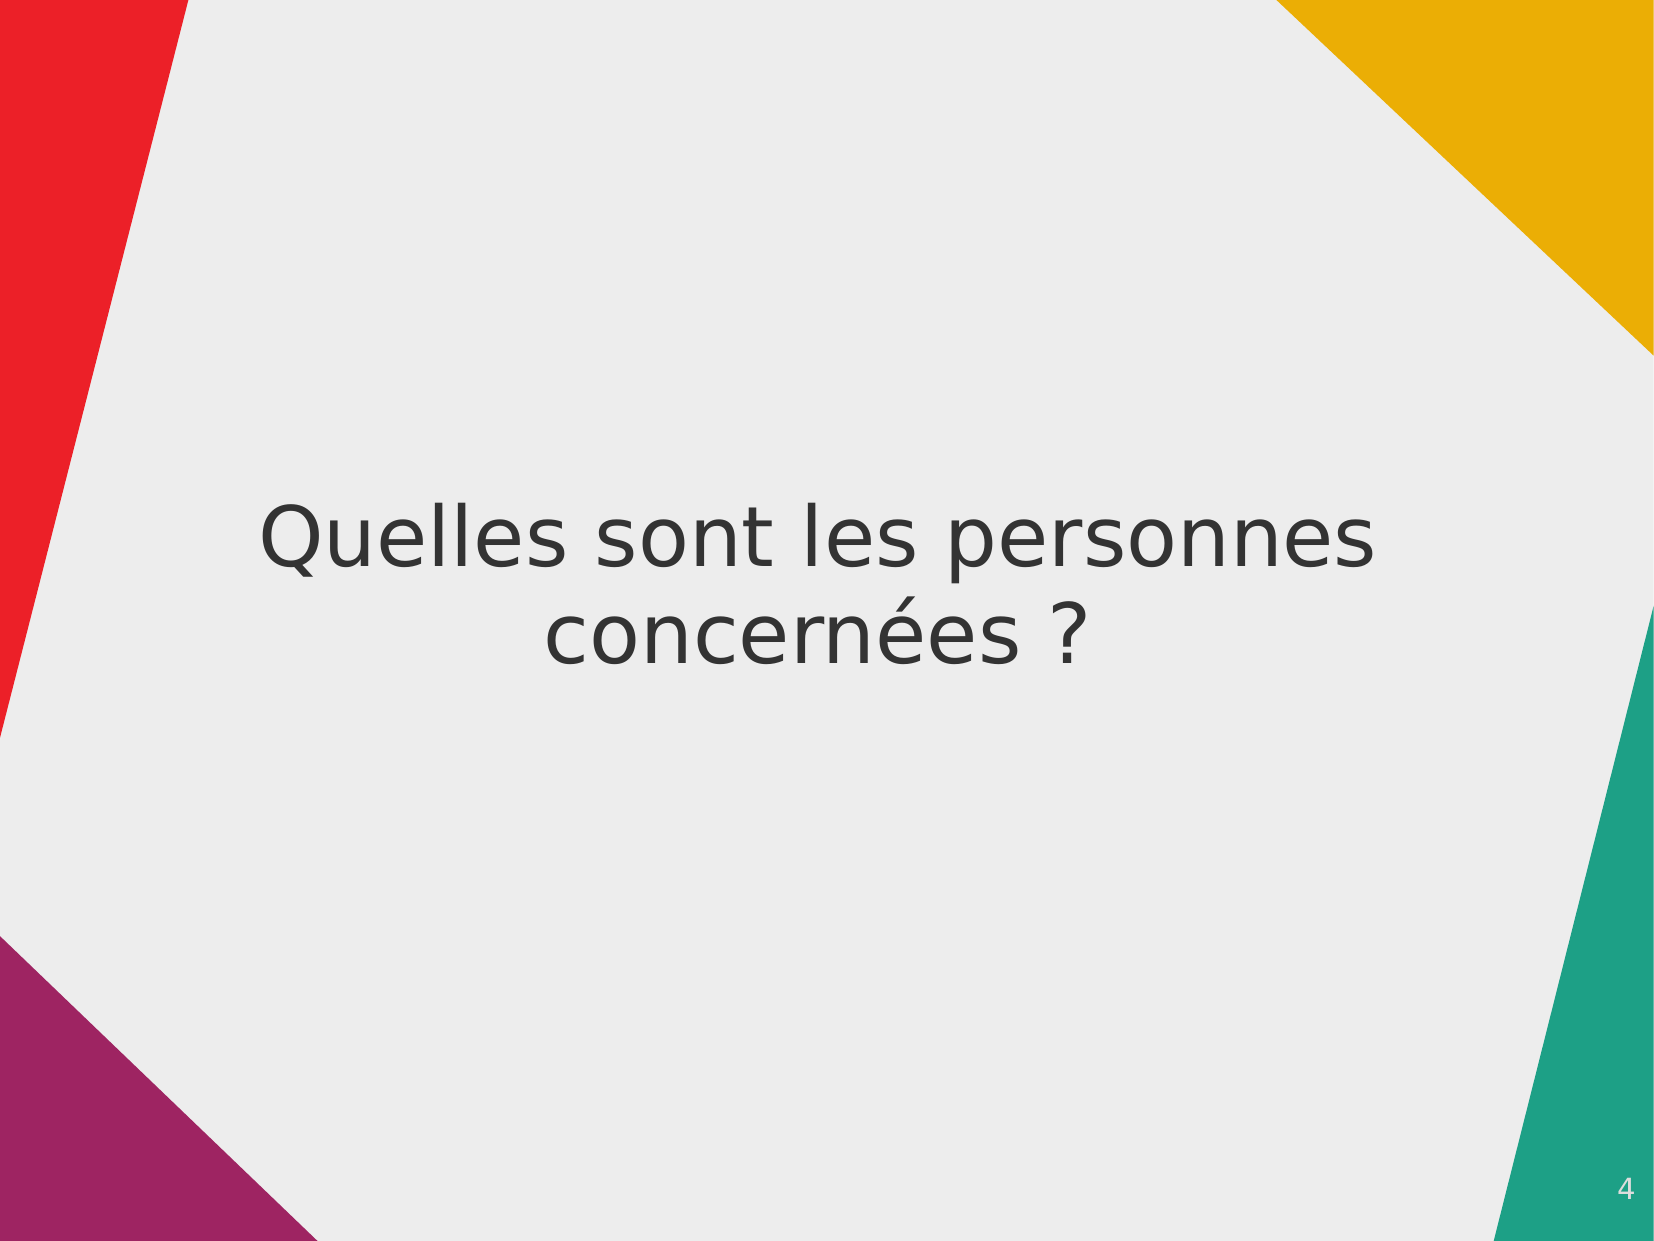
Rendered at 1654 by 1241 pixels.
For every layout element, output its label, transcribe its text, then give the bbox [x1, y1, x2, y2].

title Quelles sont les personnes concernées ? [106, 488, 1531, 686]
